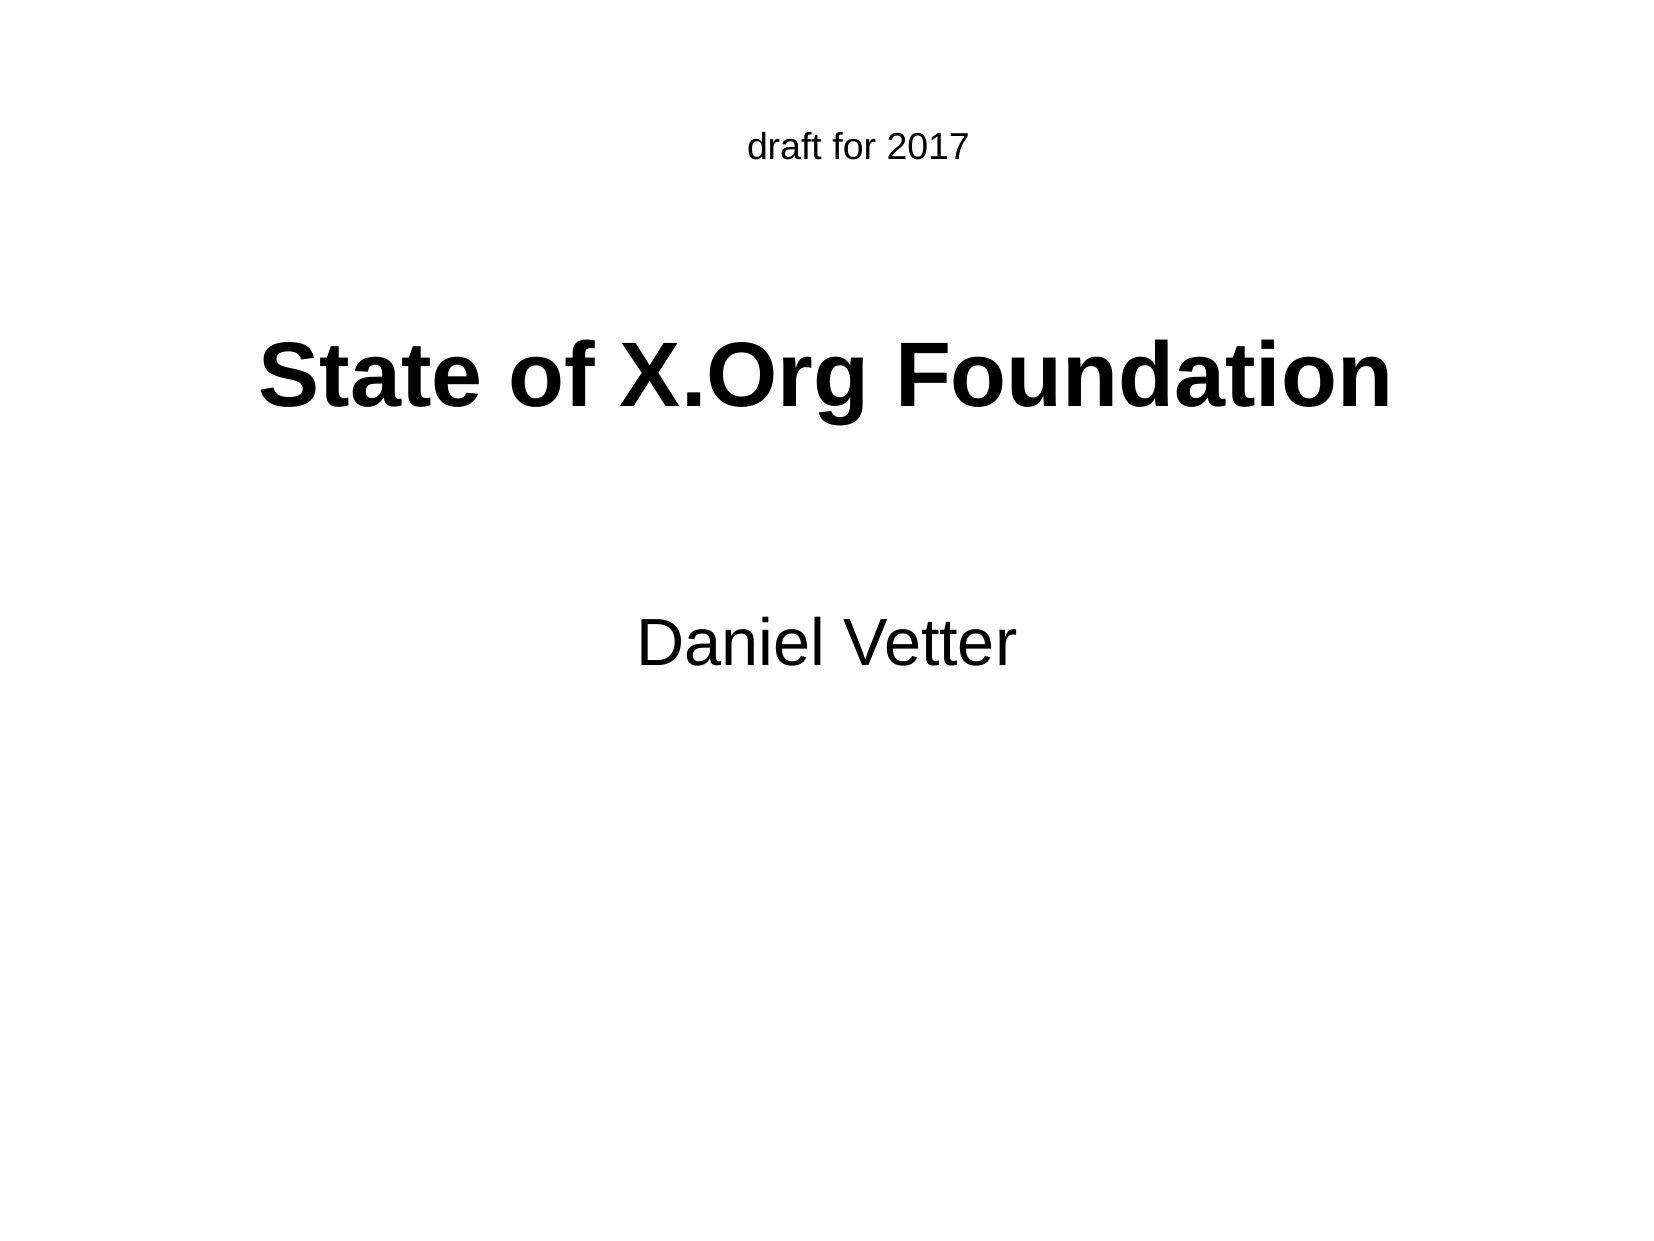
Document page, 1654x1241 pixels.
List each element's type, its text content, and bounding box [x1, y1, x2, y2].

subtitle Daniel Vetter [82, 516, 1571, 768]
title State of X.Org Foundation [82, 271, 1571, 479]
text_box draft for 2017 [732, 118, 985, 175]
